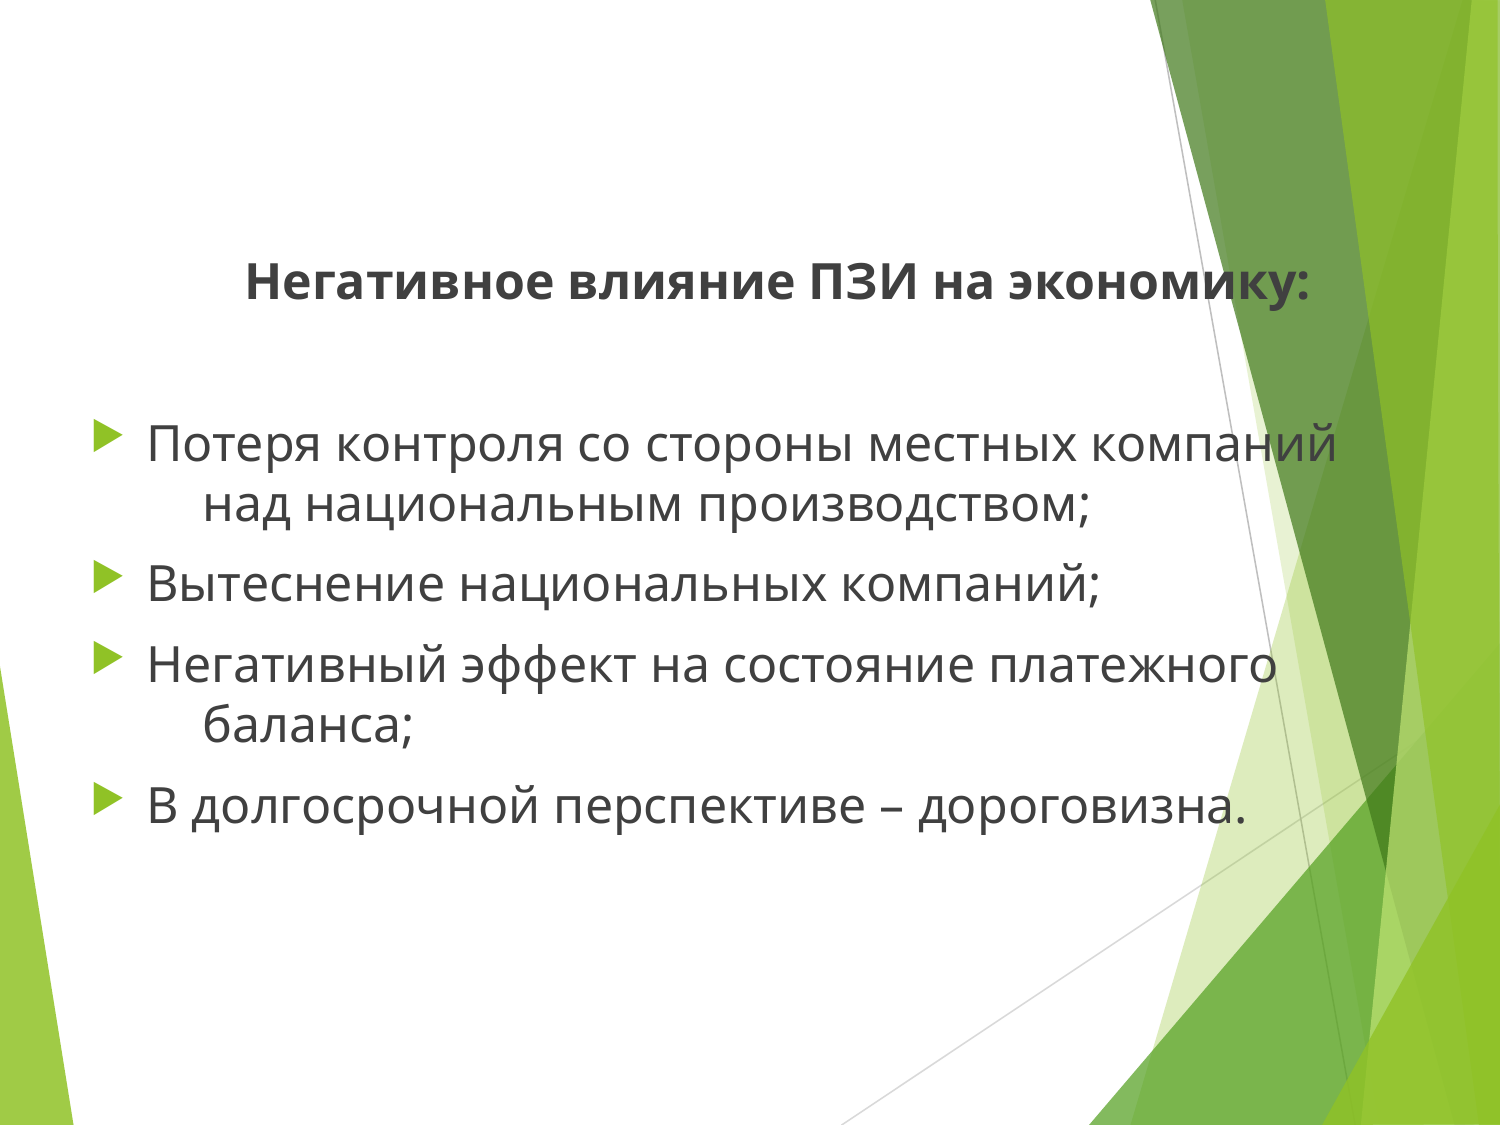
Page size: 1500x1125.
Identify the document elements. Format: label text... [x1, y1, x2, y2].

list Негативное влияние ПЗИ на экономику: Потеря контроля со стороны местных компаний над национальным производством; Вытеснение национальных компаний; Негативный эффект на состояние платежного баланса; В долгосрочной перспективе – дороговизна. [75, 160, 1426, 1000]
